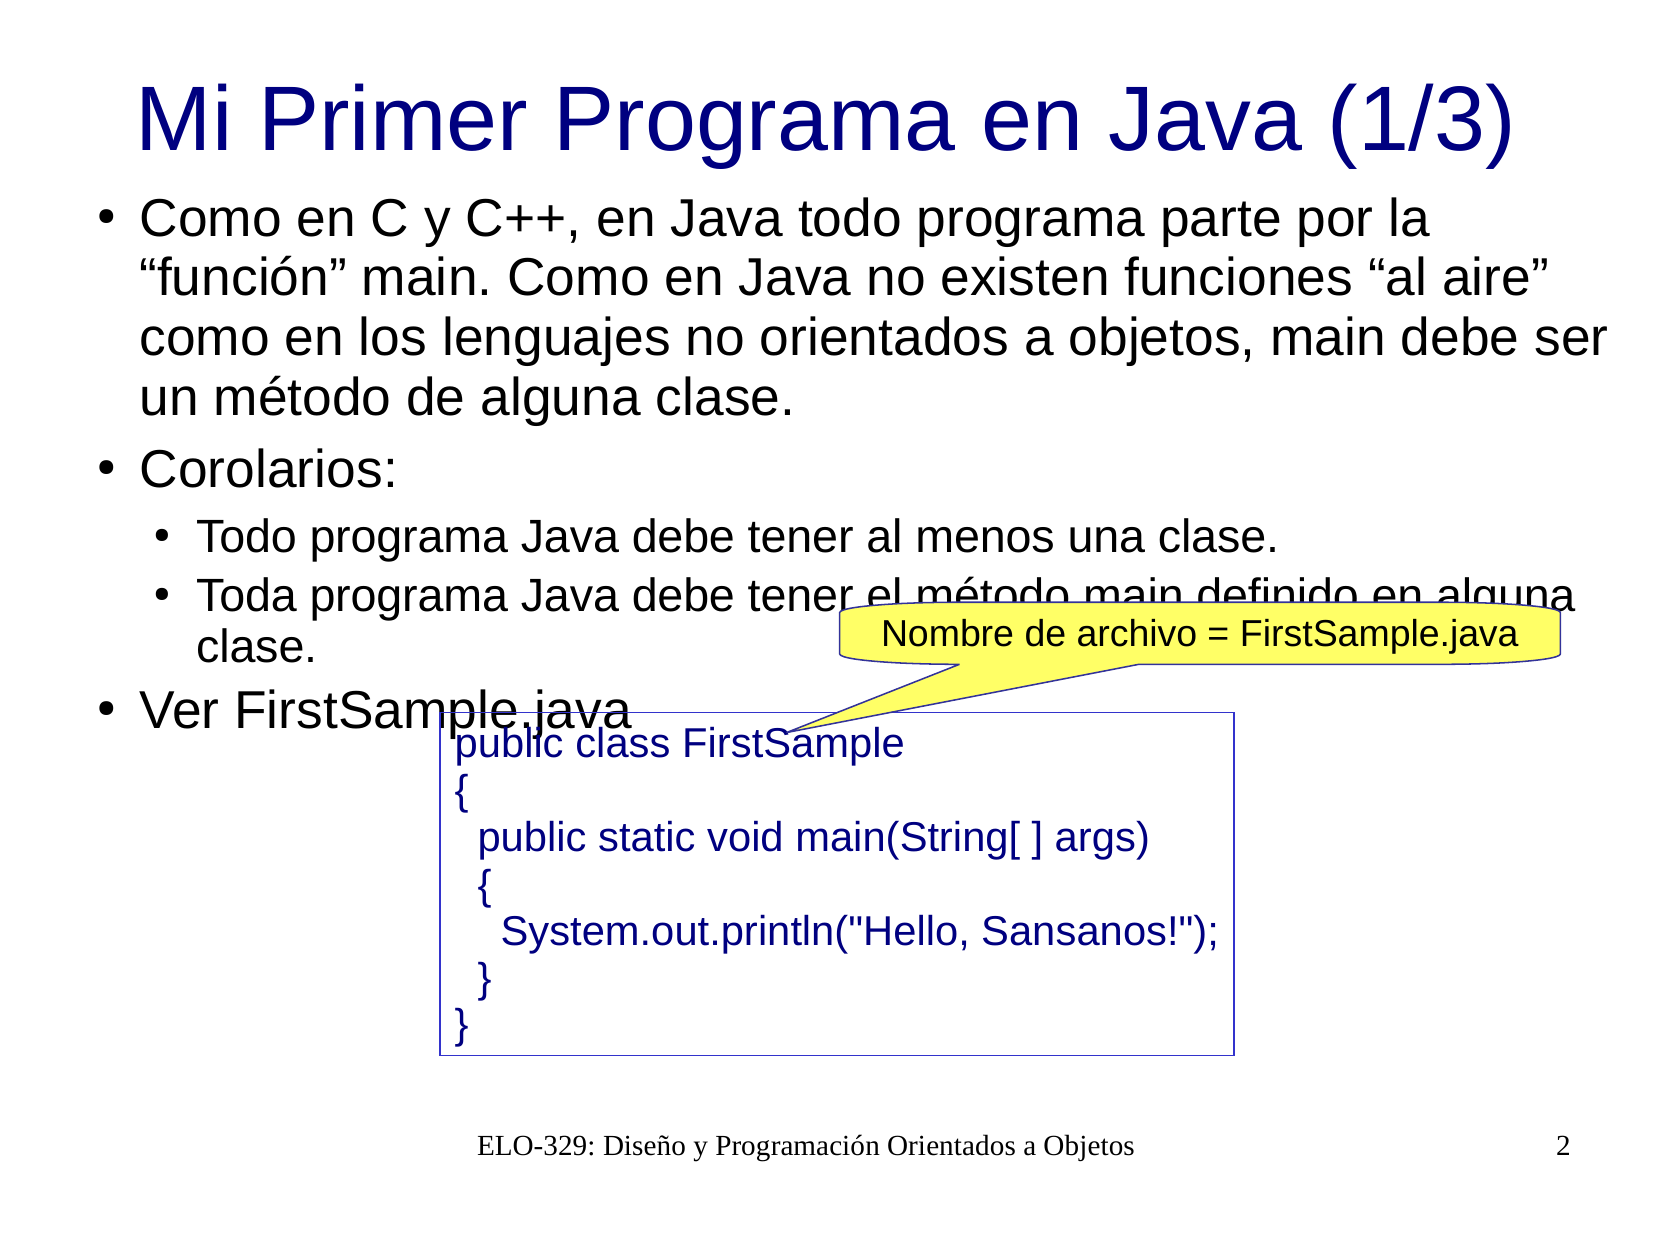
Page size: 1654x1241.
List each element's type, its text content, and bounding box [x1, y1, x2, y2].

text_box public class FirstSample { public static void main(String[ ] args)‏ { System.out.println("Hello, Sansanos!"); } } [439, 712, 1235, 1056]
title Mi Primer Programa en Java (1/3) [82, 49, 1571, 187]
text_box Nombre de archivo = FirstSample.java [786, 602, 1561, 733]
list Como en C y C++, en Java todo programa parte por la “función” main. Como en Java no existen funciones “al aire” como en los lenguajes no orientados a objetos, main debe ser un método de alguna clase. Corolarios: Todo programa Java debe tener al menos una clase. Toda programa Java debe tener el método main definido en alguna clase. Ver FirstSample.java [82, 187, 1637, 741]
